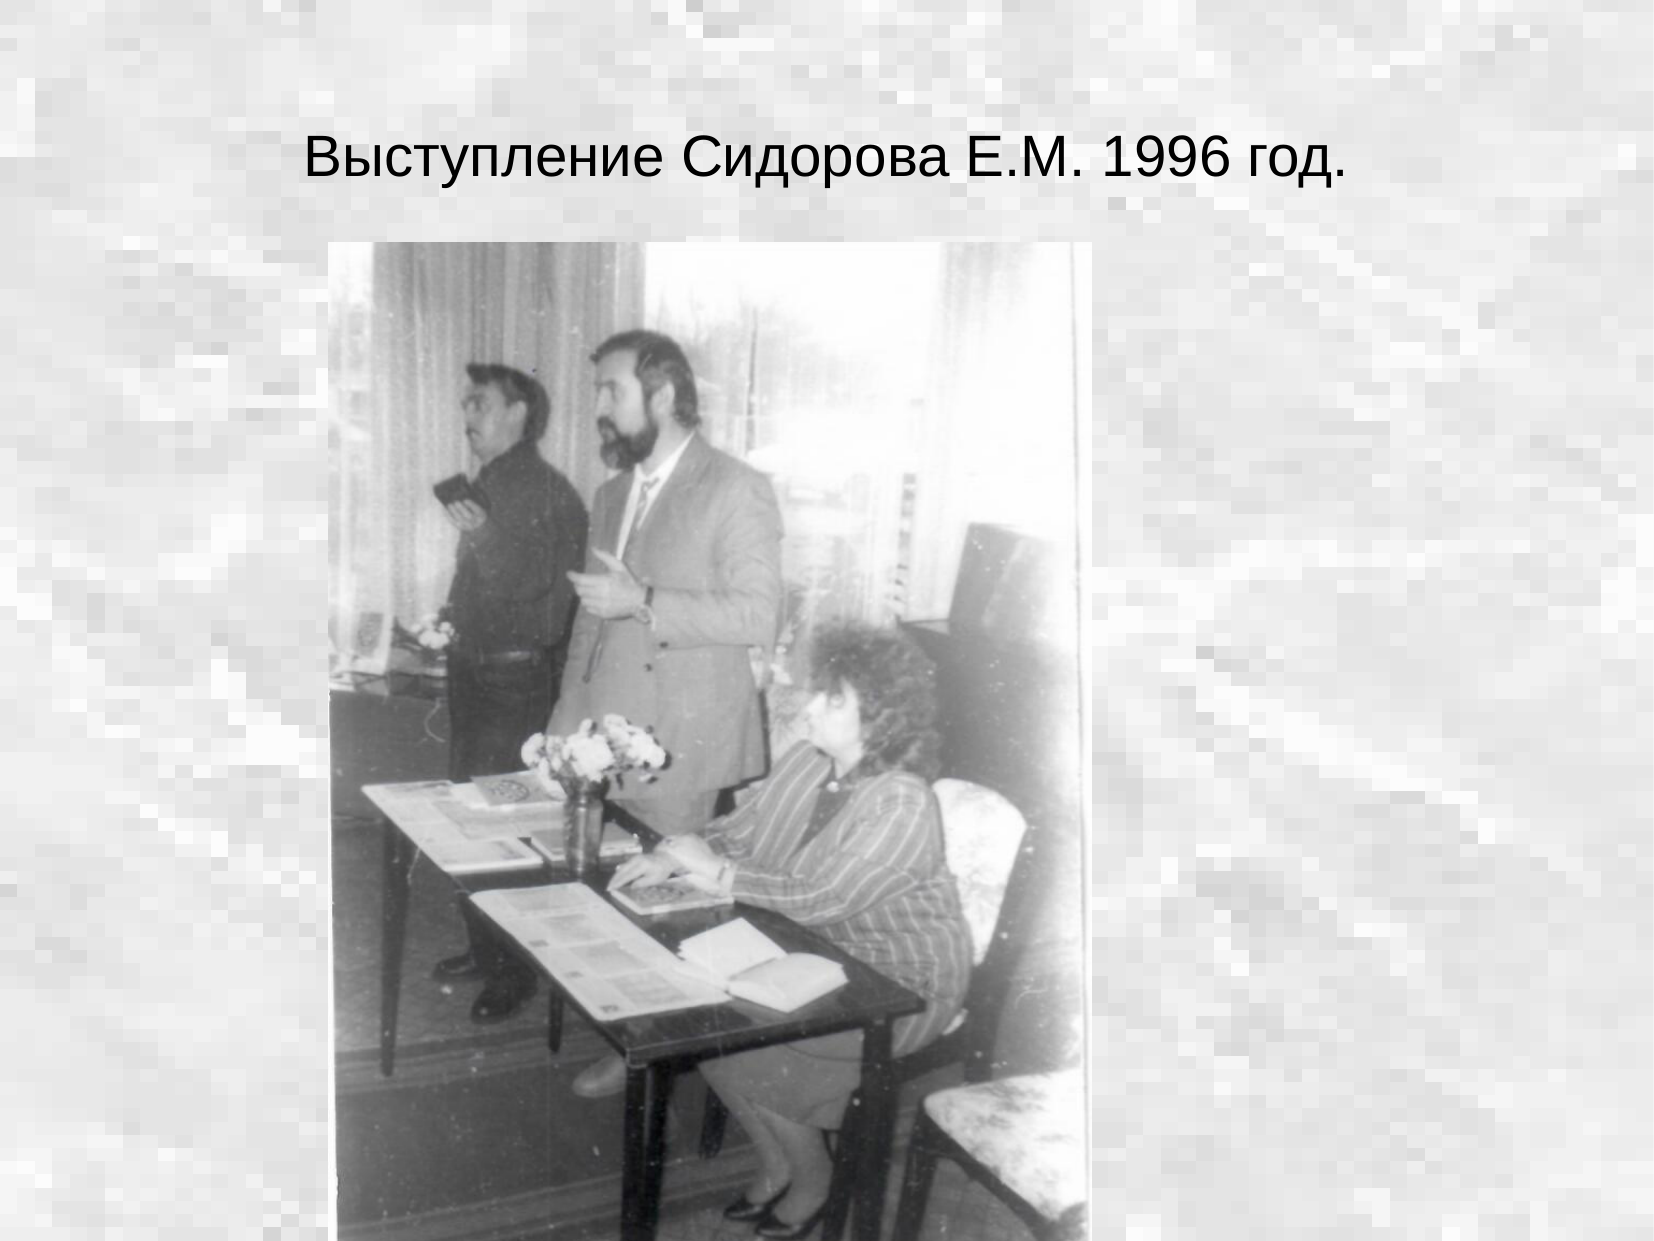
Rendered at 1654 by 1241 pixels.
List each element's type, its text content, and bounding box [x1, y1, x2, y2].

picture [328, 242, 1092, 1241]
title Выступление Сидорова Е.М. 1996 год. [82, 49, 1571, 257]
